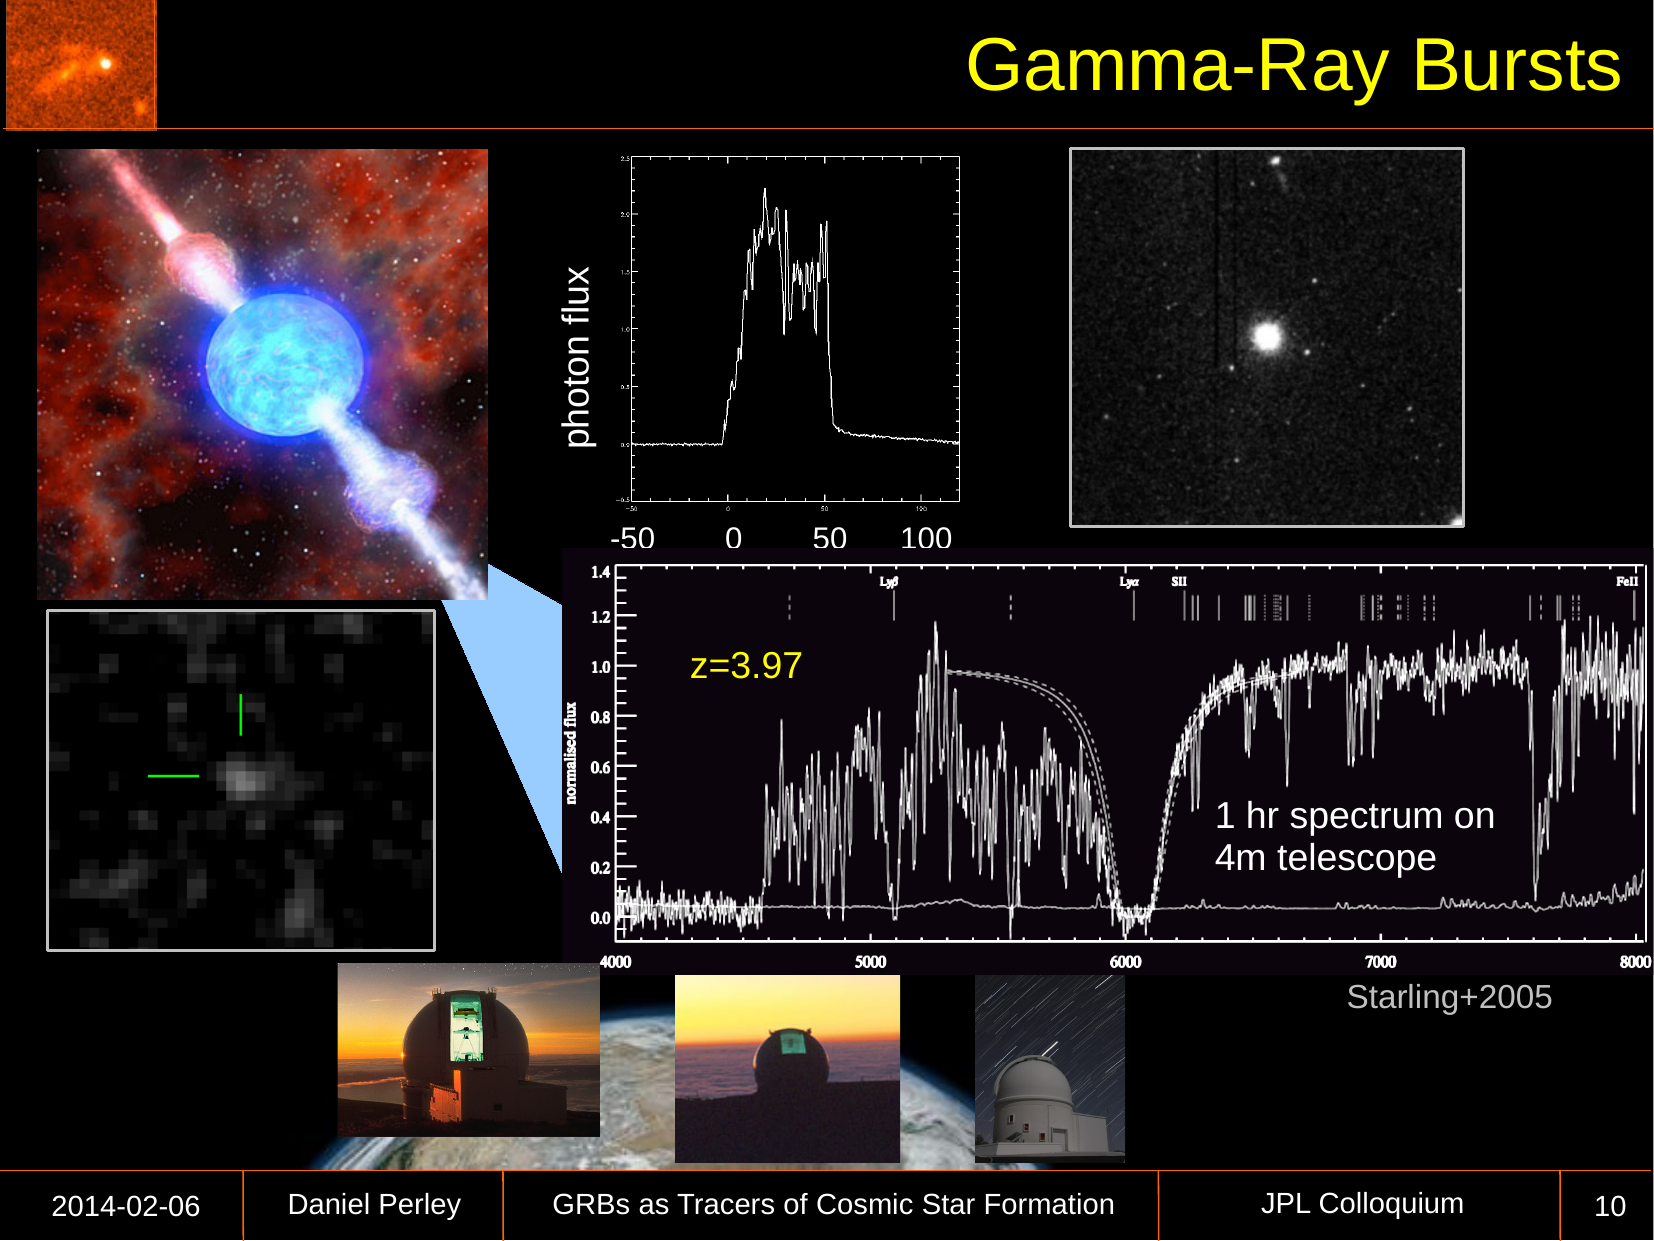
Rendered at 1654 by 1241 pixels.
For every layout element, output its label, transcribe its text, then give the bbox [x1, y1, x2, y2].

picture [7, 0, 154, 128]
picture [37, 149, 488, 601]
text_box [441, 562, 562, 875]
text_box 1 hr spectrum on 4m telescope [1200, 787, 1538, 887]
title Gamma-Ray Bursts [594, 21, 1624, 108]
text_box z=3.97 [675, 637, 976, 695]
picture [258, 548, 1654, 1170]
text_box photon flux [547, 189, 604, 528]
picture [613, 152, 964, 514]
text_box -50 0 50 100 [595, 512, 1021, 548]
text_box Starling+2005 [1331, 971, 1632, 1024]
picture [1072, 150, 1462, 526]
picture [49, 611, 434, 950]
